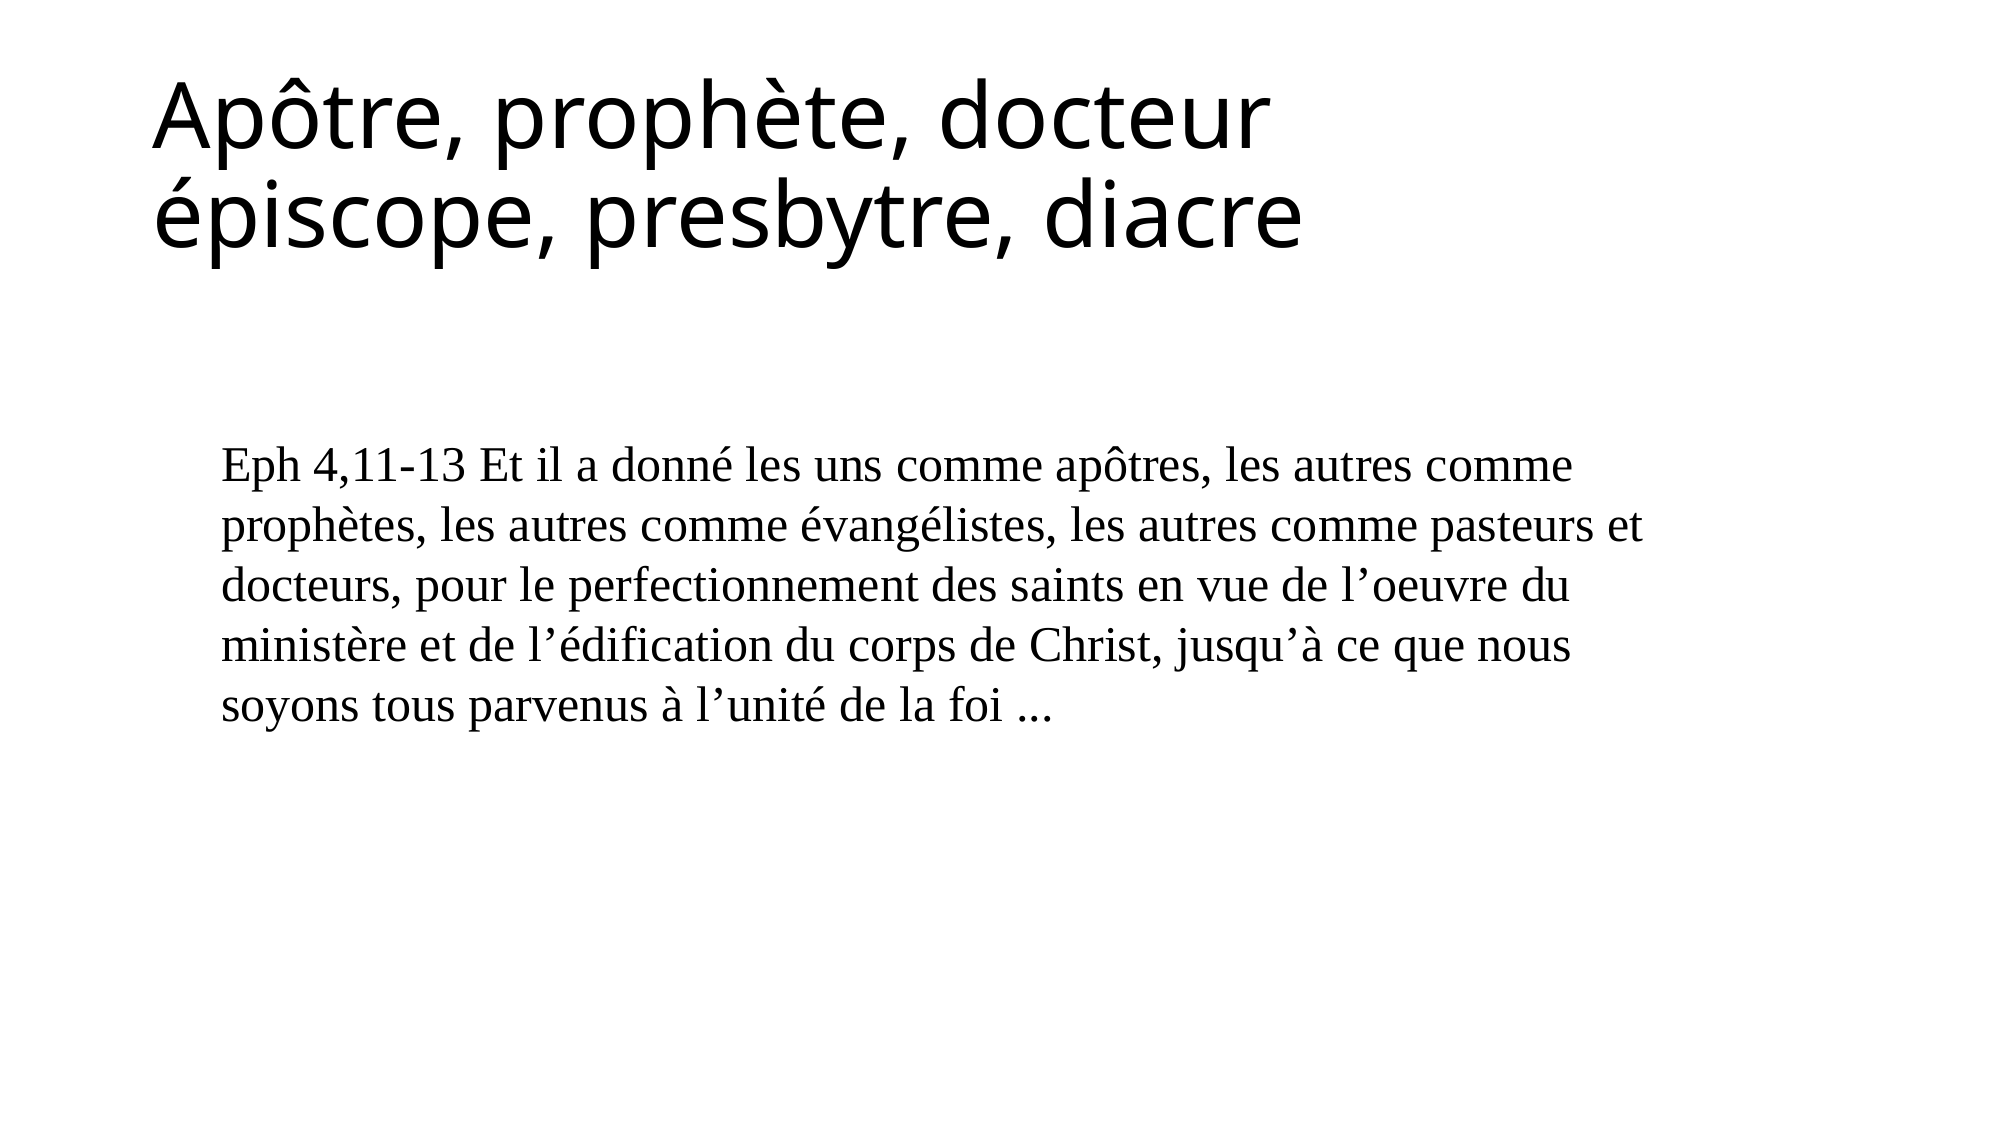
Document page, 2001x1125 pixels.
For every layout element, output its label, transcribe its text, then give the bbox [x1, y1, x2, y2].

text_box Eph 4,11-13 Et il a donné les uns comme apôtres, les autres comme prophètes, les autres comme évangélistes, les autres comme pasteurs et docteurs, pour le perfectionnement des saints en vue de l’oeuvre du ministère et de l’édification du corps de Christ, jusqu’à ce que nous soyons tous parvenus à l’unité de la foi ... [205, 424, 1734, 743]
title Apôtre, prophète, docteur épiscope, presbytre, diacre [137, 59, 1863, 278]
